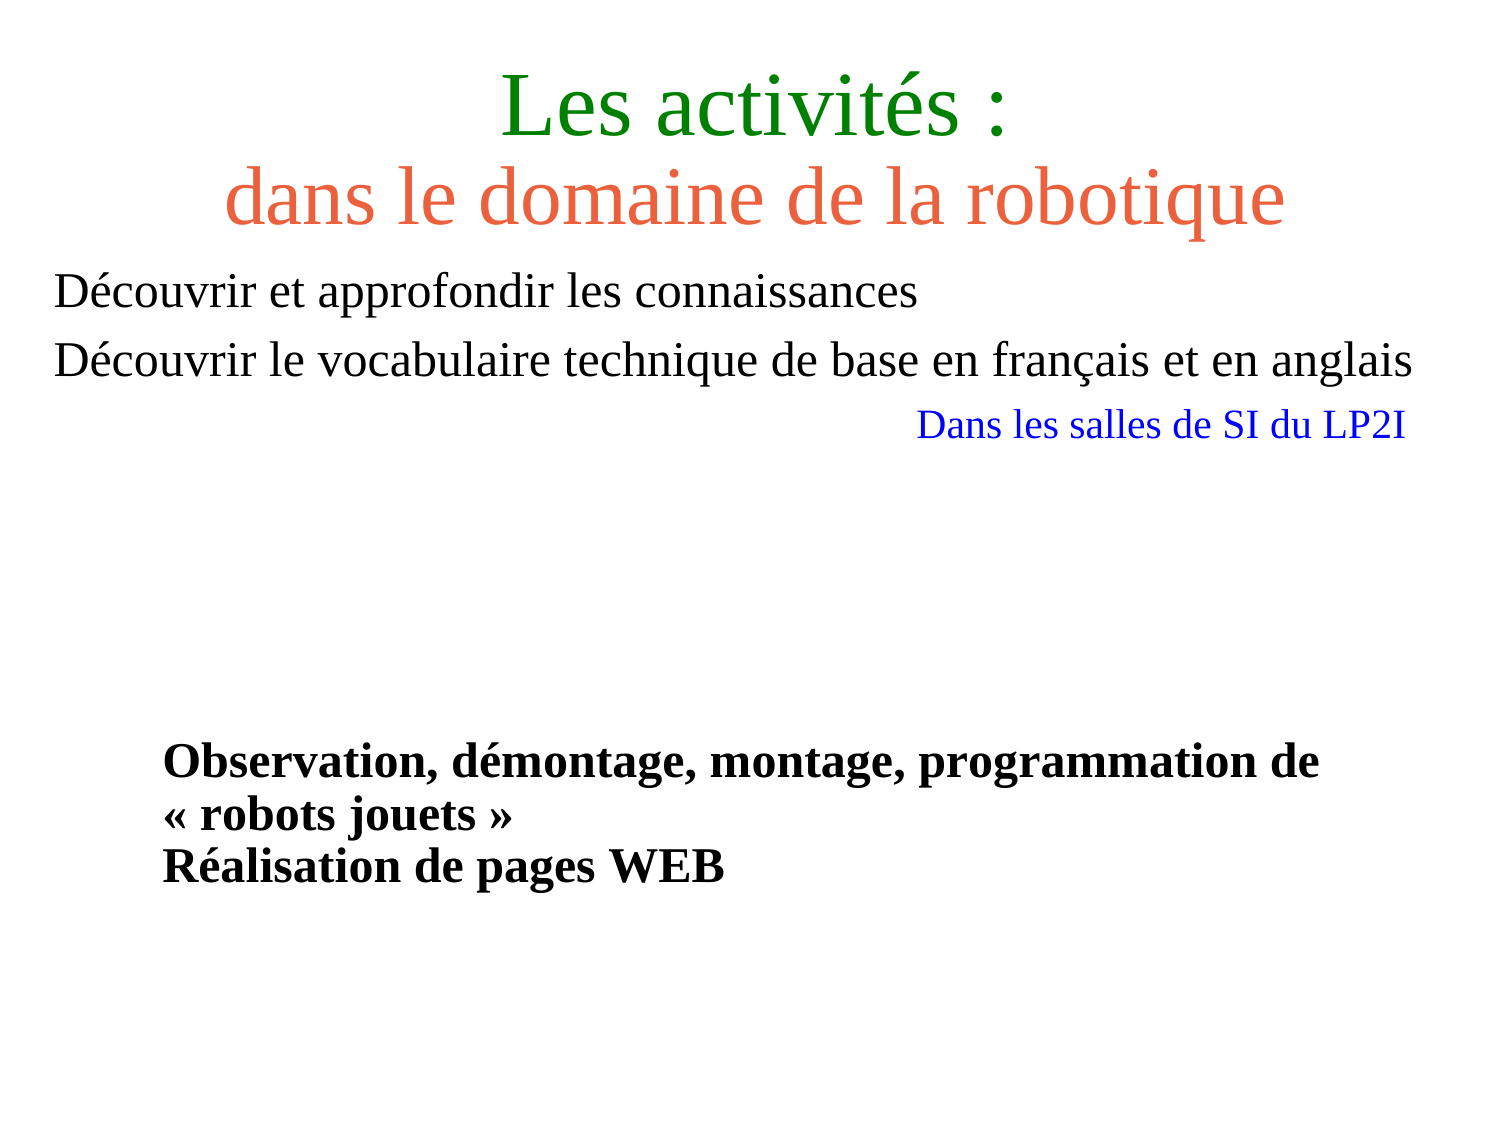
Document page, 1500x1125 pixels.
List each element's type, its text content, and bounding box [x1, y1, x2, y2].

title Les activités : dans le domaine de la robotique [118, 50, 1394, 250]
text_box Observation, démontage, montage, programmation de « robots jouets » Réalisation de pages WEB [147, 728, 1359, 901]
list Découvrir et approfondir les connaissances Découvrir le vocabulaire technique de base en français et en anglais Dans les salles de SI du LP2I [53, 265, 1418, 518]
